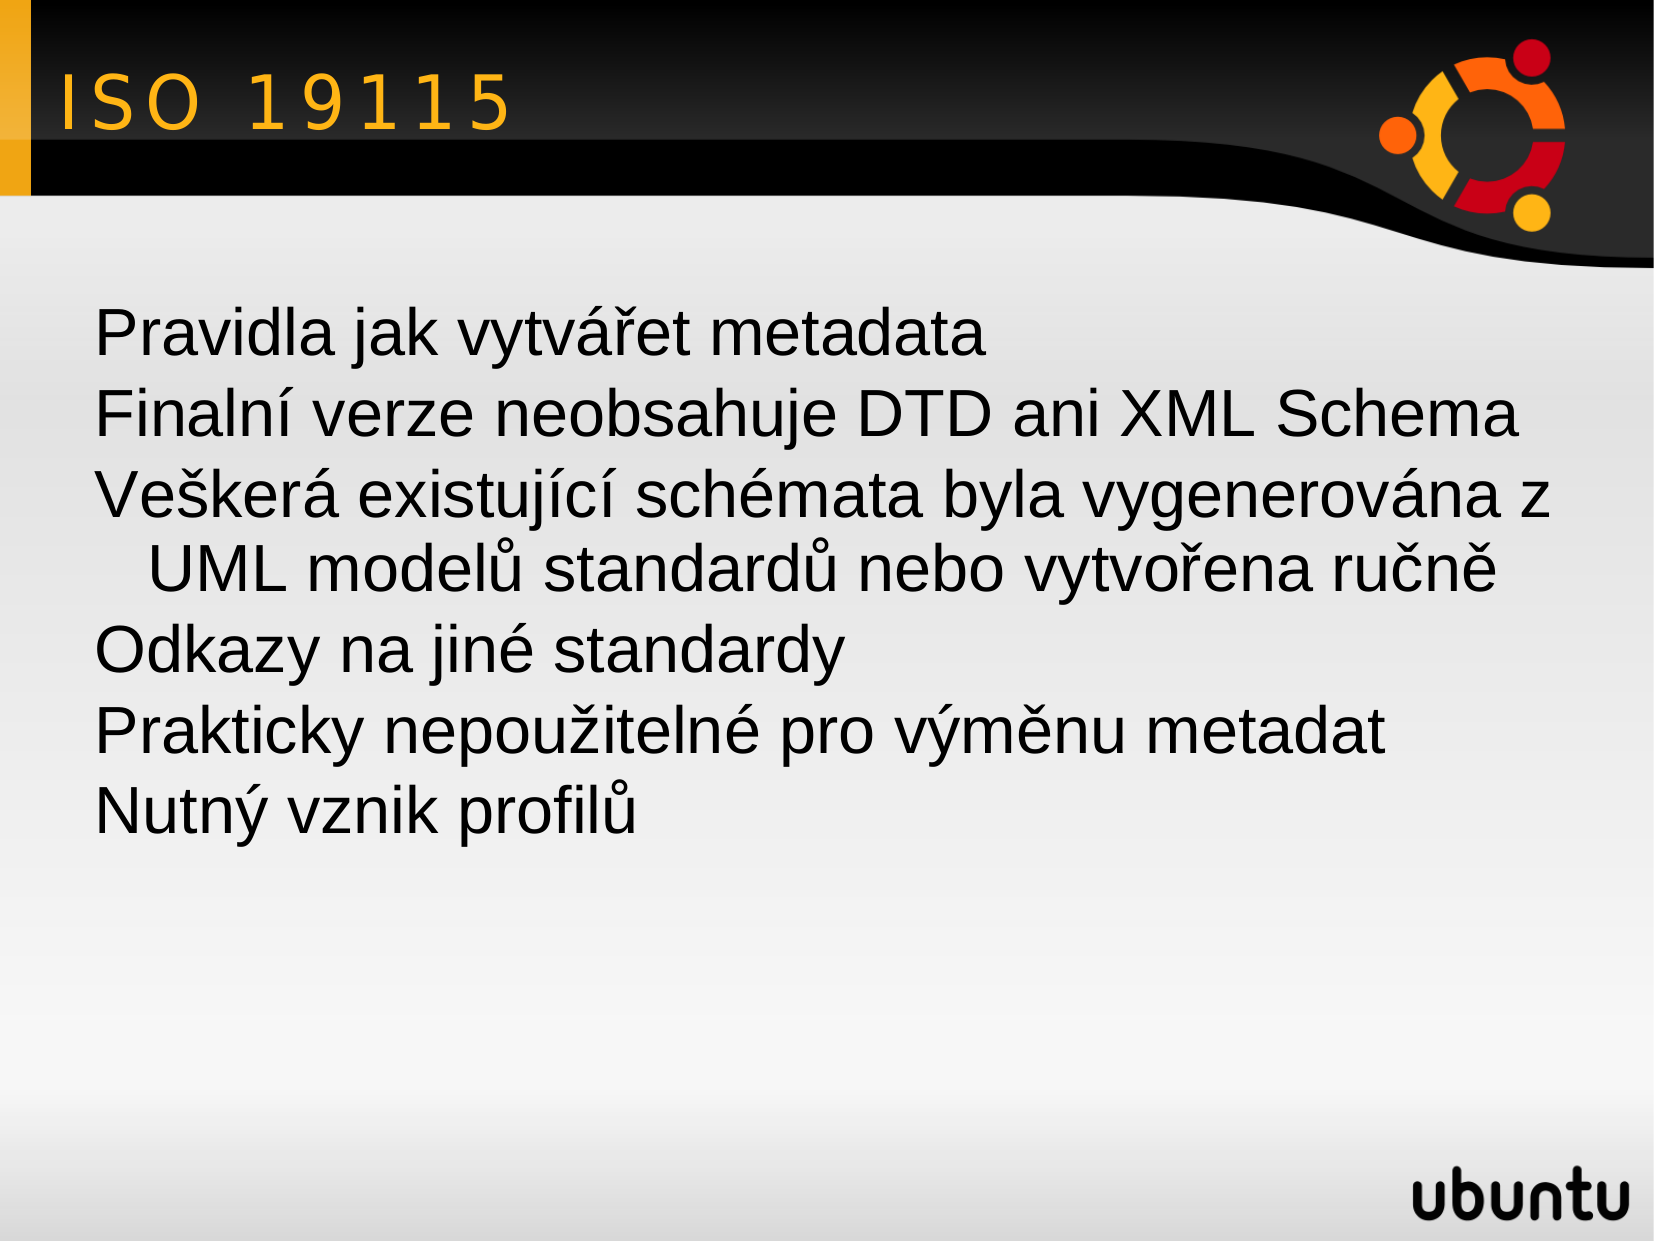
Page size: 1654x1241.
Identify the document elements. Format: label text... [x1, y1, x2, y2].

title ISO 19115 [59, 29, 1270, 178]
list Pravidla jak vytvářet metadata Finalní verze neobsahuje DTD ani XML Schema Veškerá existující schémata byla vygenerována z UML modelů standardů nebo vytvořena ručně Odkazy na jiné standardy Prakticky nepoužitelné pro výměnu metadat Nutný vznik profilů [76, 295, 1565, 1120]
picture [0, 0, 1654, 1241]
